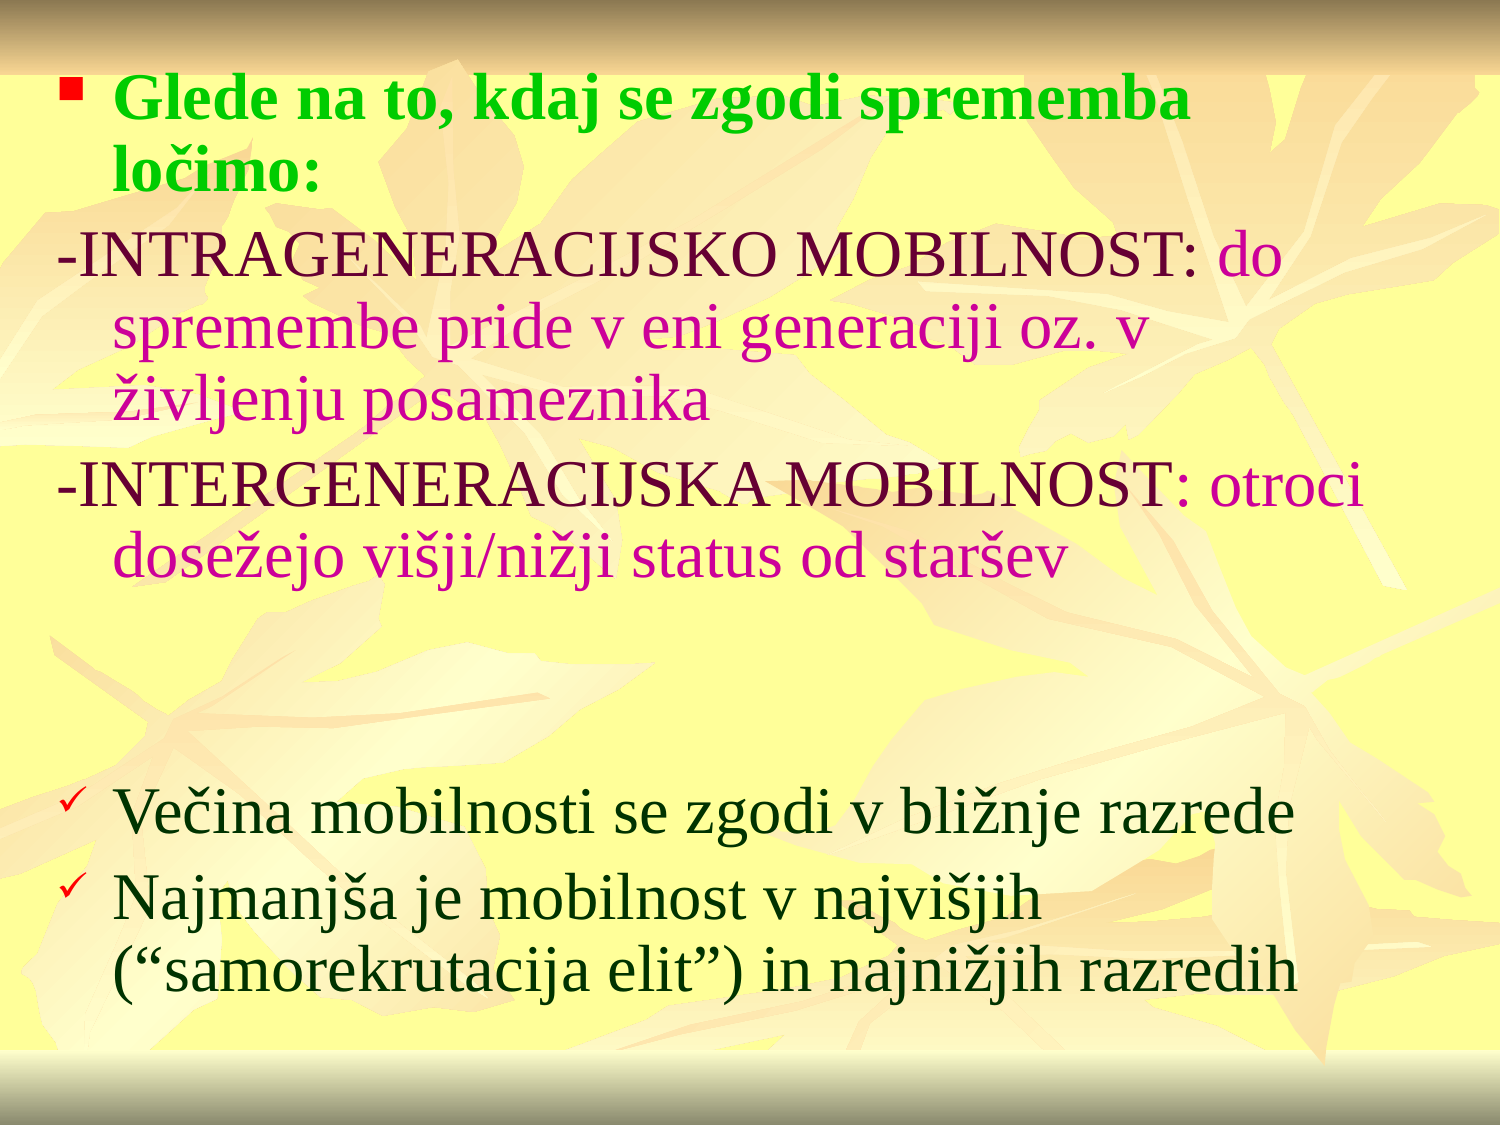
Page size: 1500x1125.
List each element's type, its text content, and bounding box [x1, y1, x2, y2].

list Glede na to, kdaj se zgodi sprememba ločimo: -INTRAGENERACIJSKO MOBILNOST: do spremembe pride v eni generaciji oz. v življenju posameznika -INTERGENERACIJSKA MOBILNOST: otroci dosežejo višji/nižji status od staršev Večina mobilnosti se zgodi v bližnje razrede Najmanjša je mobilnost v najvišjih (“samorekrutacija elit”) in najnižjih razredih [41, 54, 1392, 798]
